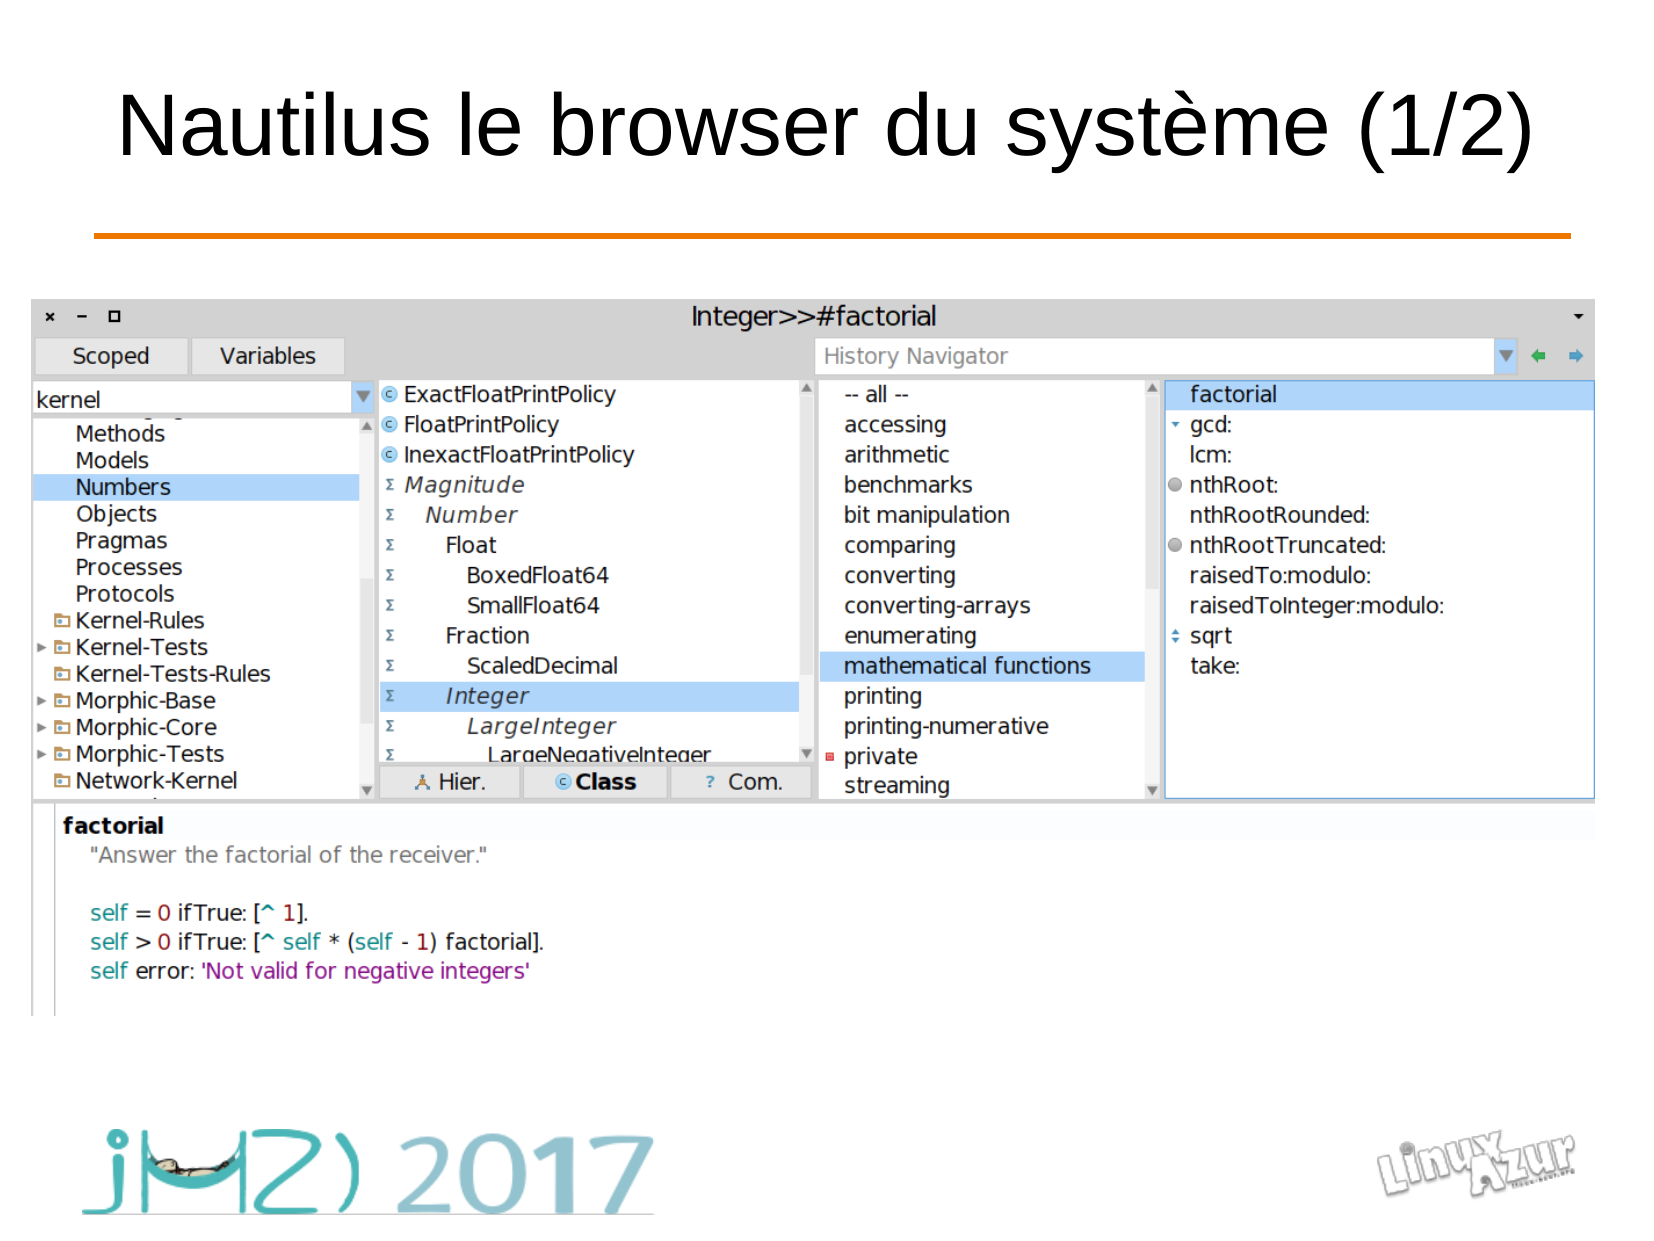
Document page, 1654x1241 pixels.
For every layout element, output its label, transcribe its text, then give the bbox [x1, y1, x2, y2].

picture [31, 299, 1595, 1016]
title Nautilus le browser du système (1/2) [82, 49, 1571, 201]
picture [82, 1129, 655, 1216]
picture [1346, 1115, 1600, 1211]
